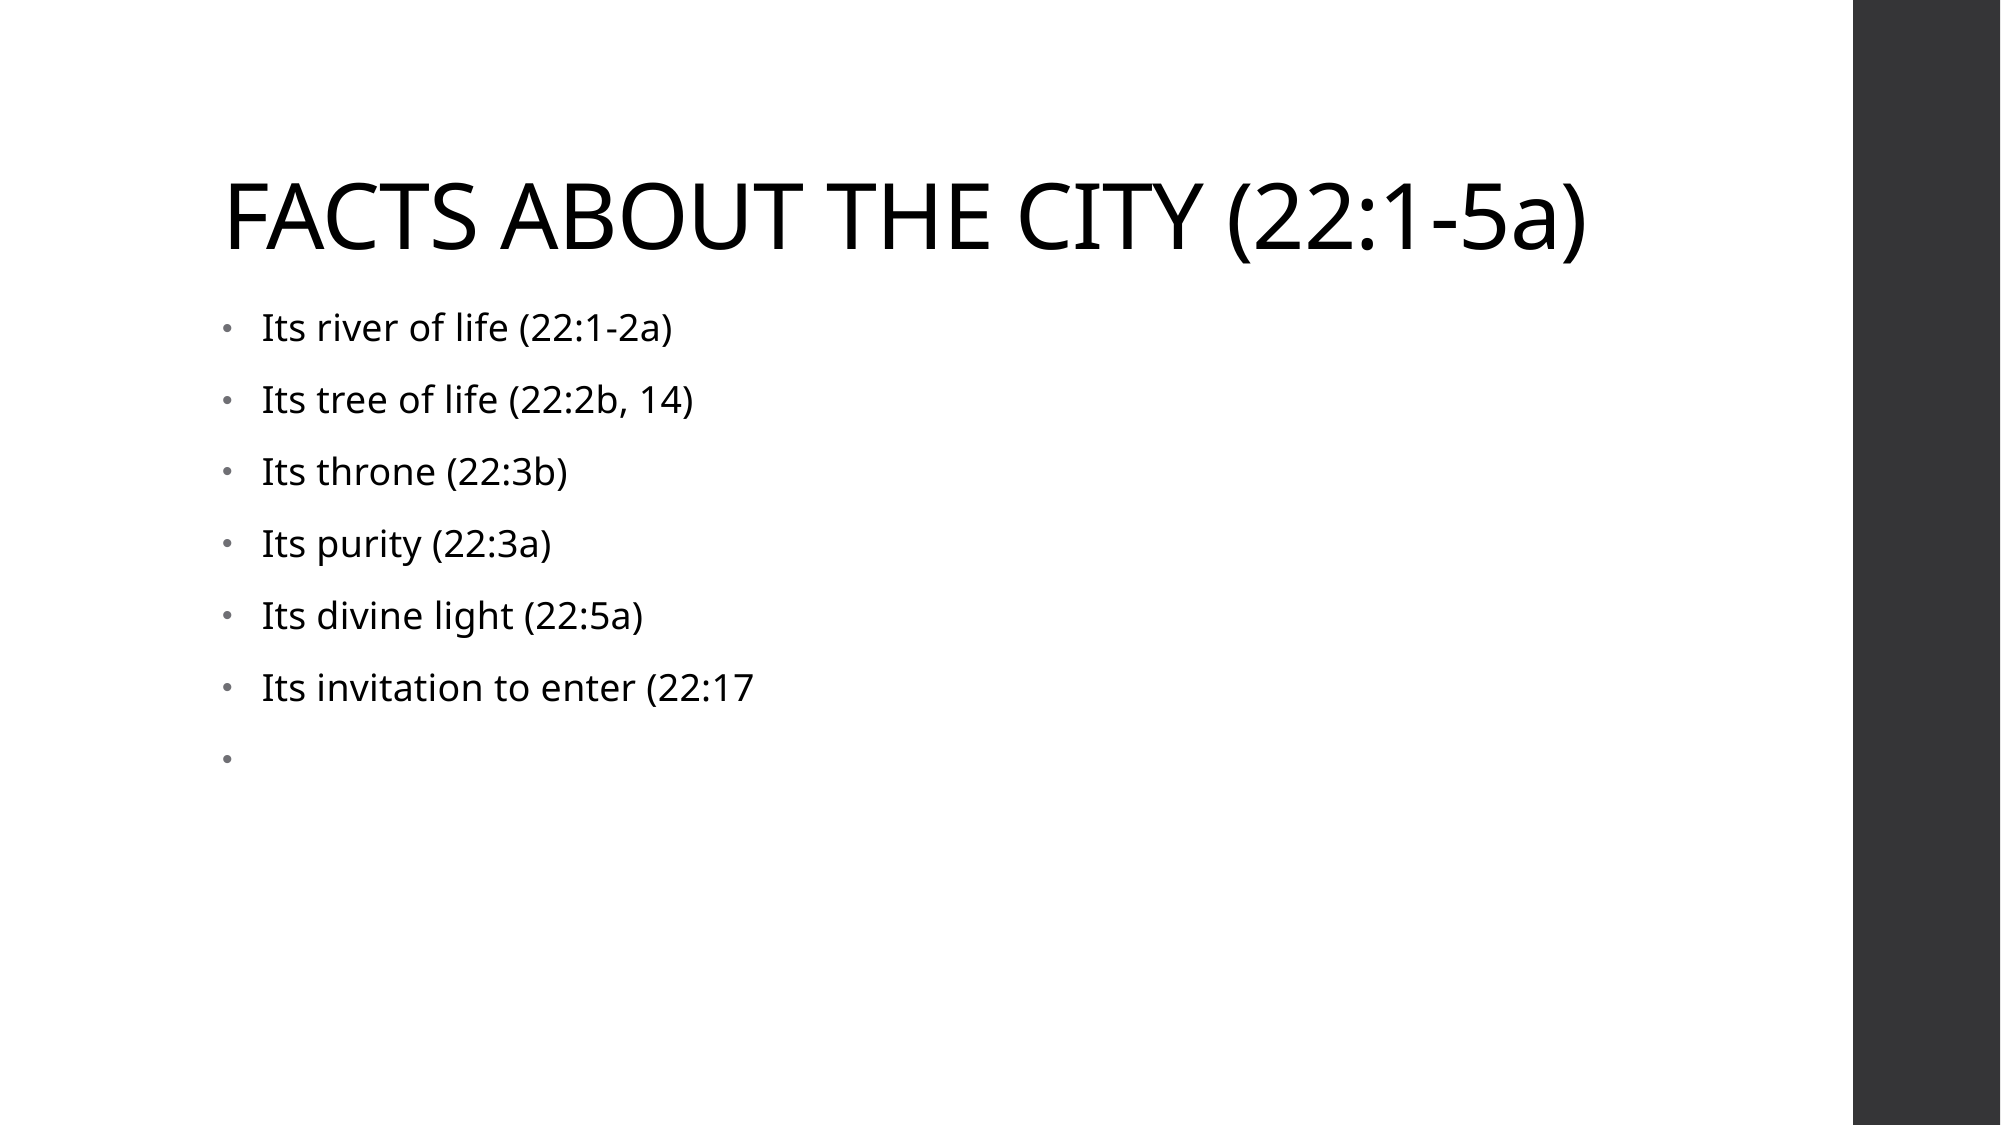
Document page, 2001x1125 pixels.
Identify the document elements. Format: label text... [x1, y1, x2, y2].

list Its river of life (22:1-2a) Its tree of life (22:2b, 14) Its throne (22:3b) Its purity (22:3a) Its divine light (22:5a) Its invitation to enter (22:17 [206, 299, 1617, 1014]
title FACTS ABOUT THE CITY (22:1-5a) [206, 60, 1797, 278]
